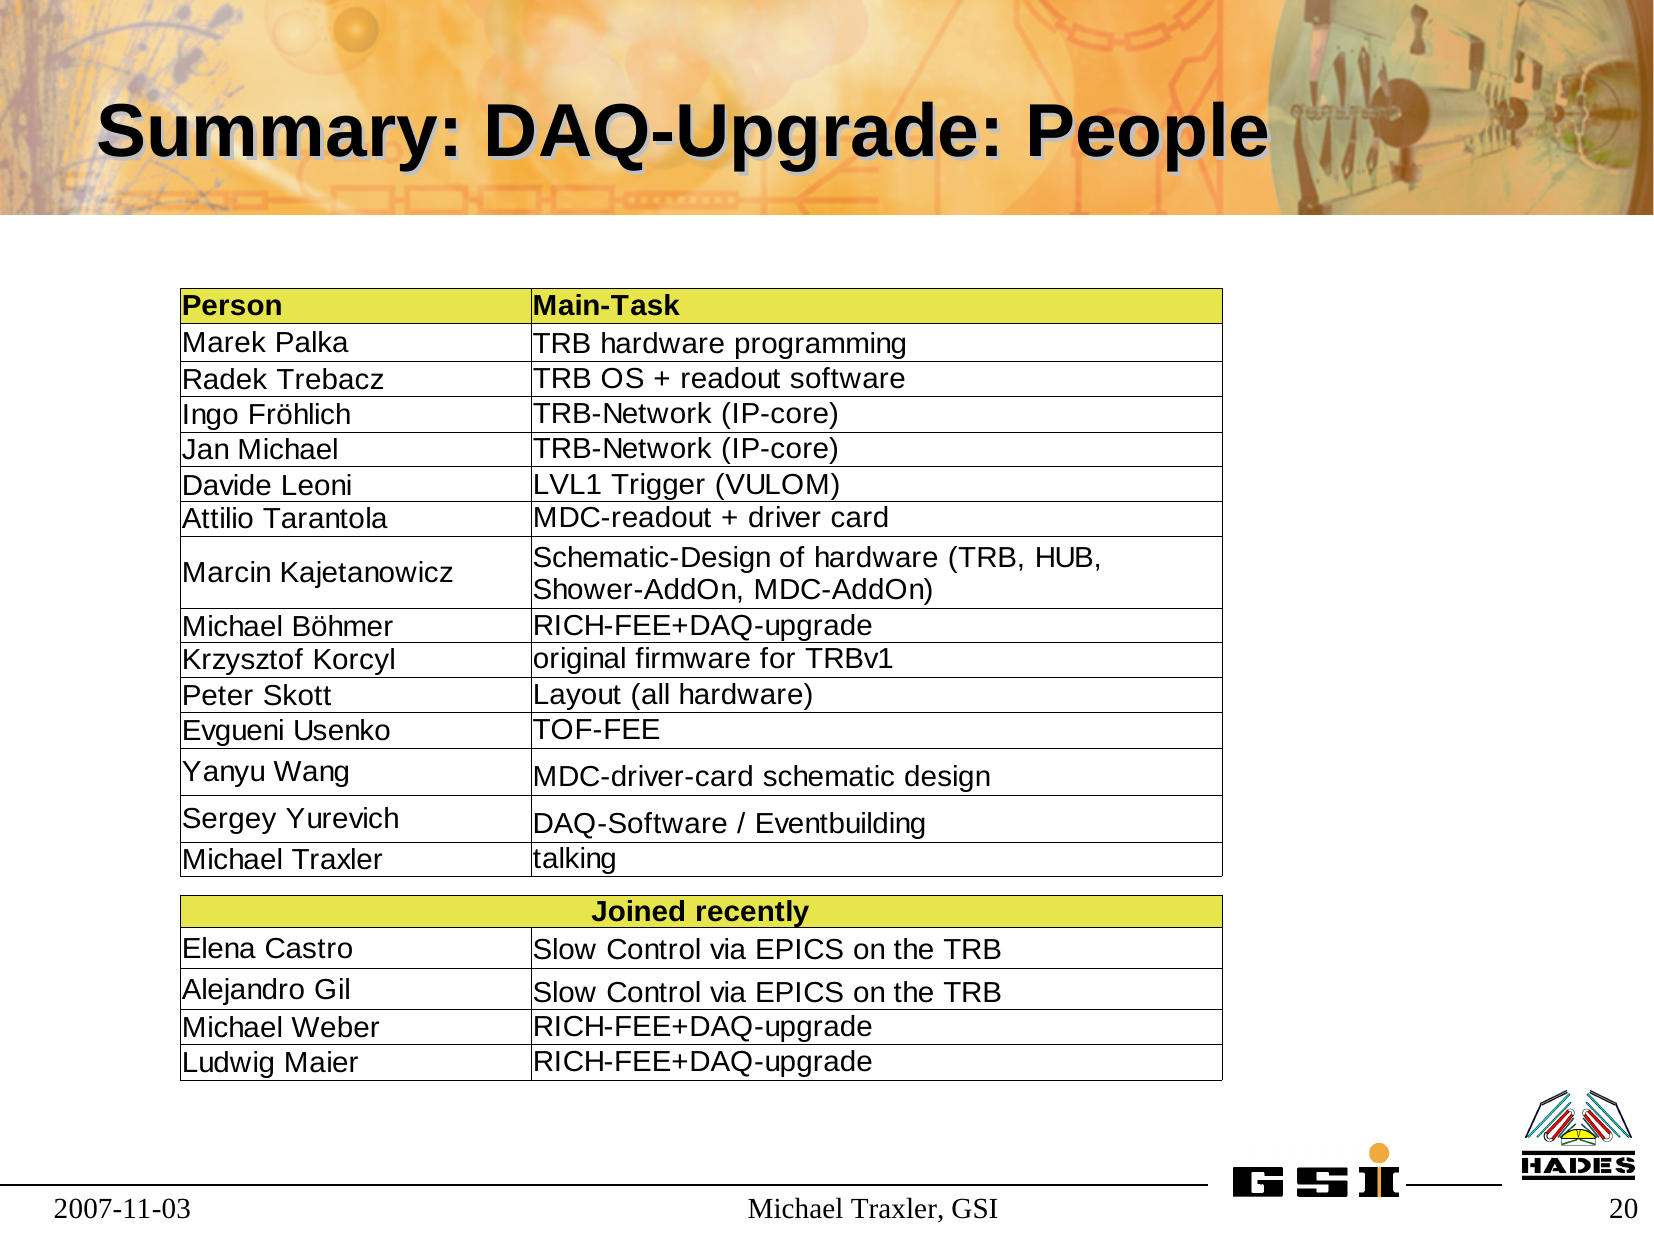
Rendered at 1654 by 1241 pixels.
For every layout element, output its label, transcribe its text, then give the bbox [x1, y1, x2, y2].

picture [1522, 1090, 1635, 1180]
picture [1233, 1143, 1399, 1197]
picture [0, 0, 1654, 215]
chart [179, 287, 1495, 1118]
title Summary: DAQ-Upgrade: People [96, 27, 1502, 235]
